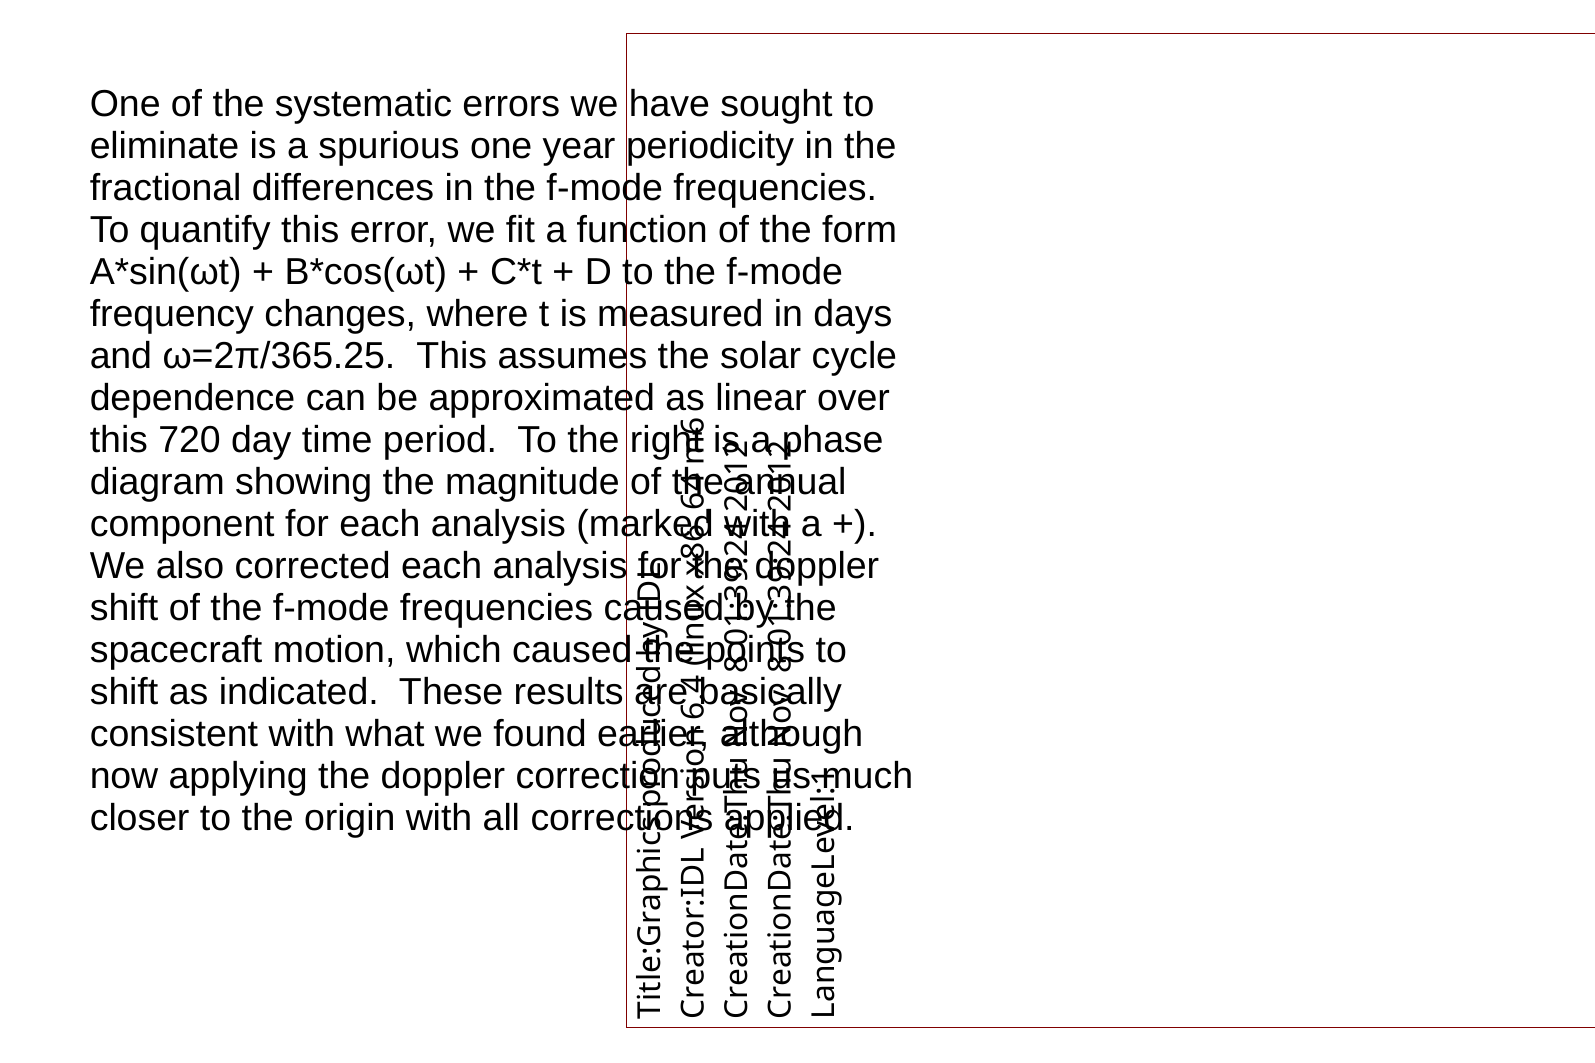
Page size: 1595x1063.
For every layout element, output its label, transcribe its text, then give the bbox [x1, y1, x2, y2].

picture [624, 33, 1595, 1030]
text_box One of the systematic errors we have sought to eliminate is a spurious one year periodicity in the fractional differences in the f-mode frequencies. To quantify this error, we fit a function of the form A*sin(ωt) + B*cos(ωt) + C*t + D to the f-mode frequency changes, where t is measured in days and ω=2π/365.25. This assumes the solar cycle dependence can be approximated as linear over this 720 day time period. To the right is a phase diagram showing the magnitude of the annual component for each analysis (marked with a +). We also corrected each analysis for the doppler shift of the f-mode frequencies caused by the spacecraft motion, which caused the points to shift as indicated. These results are basically consistent with what we found earlier, although now applying the doppler correction puts us much closer to the origin with all corrections applied. [75, 75, 938, 930]
